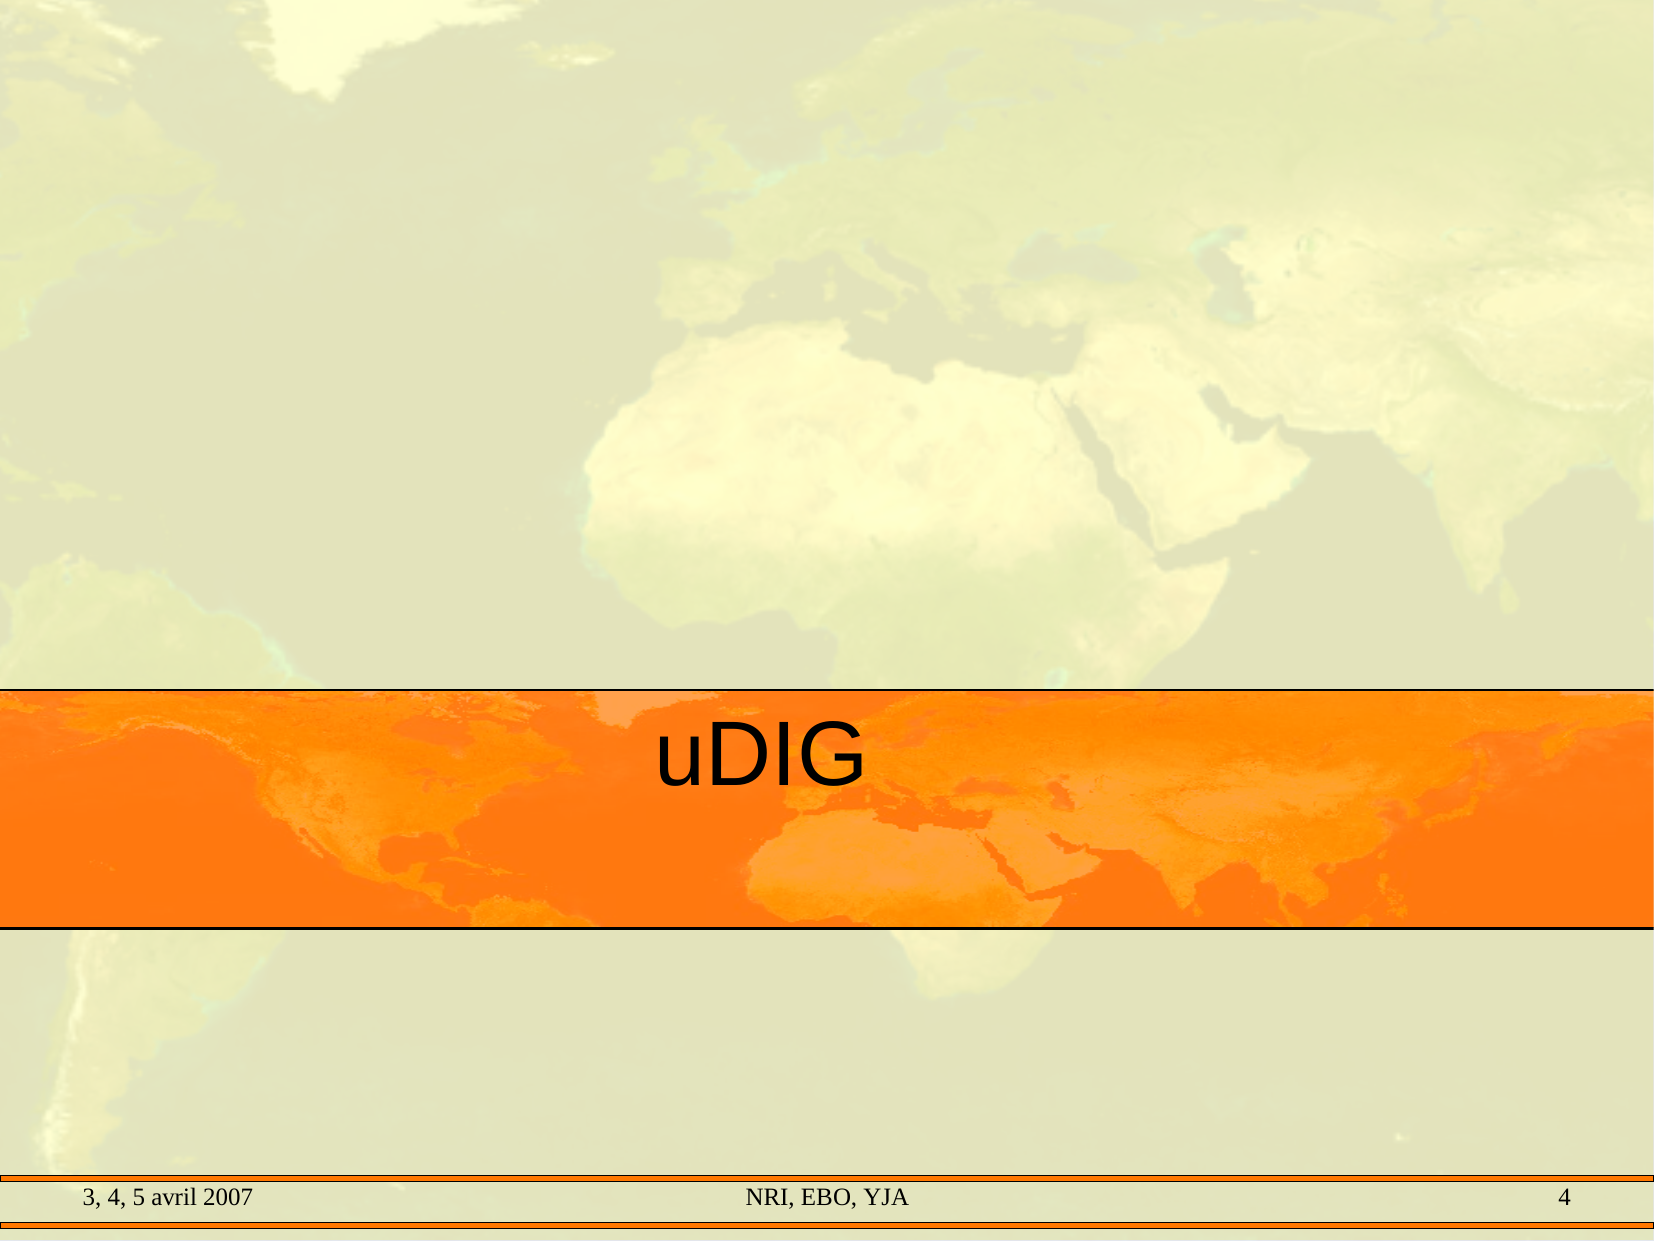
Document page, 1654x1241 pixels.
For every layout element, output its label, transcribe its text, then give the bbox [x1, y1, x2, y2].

picture [0, 691, 1654, 927]
title uDIG [17, 649, 1506, 857]
